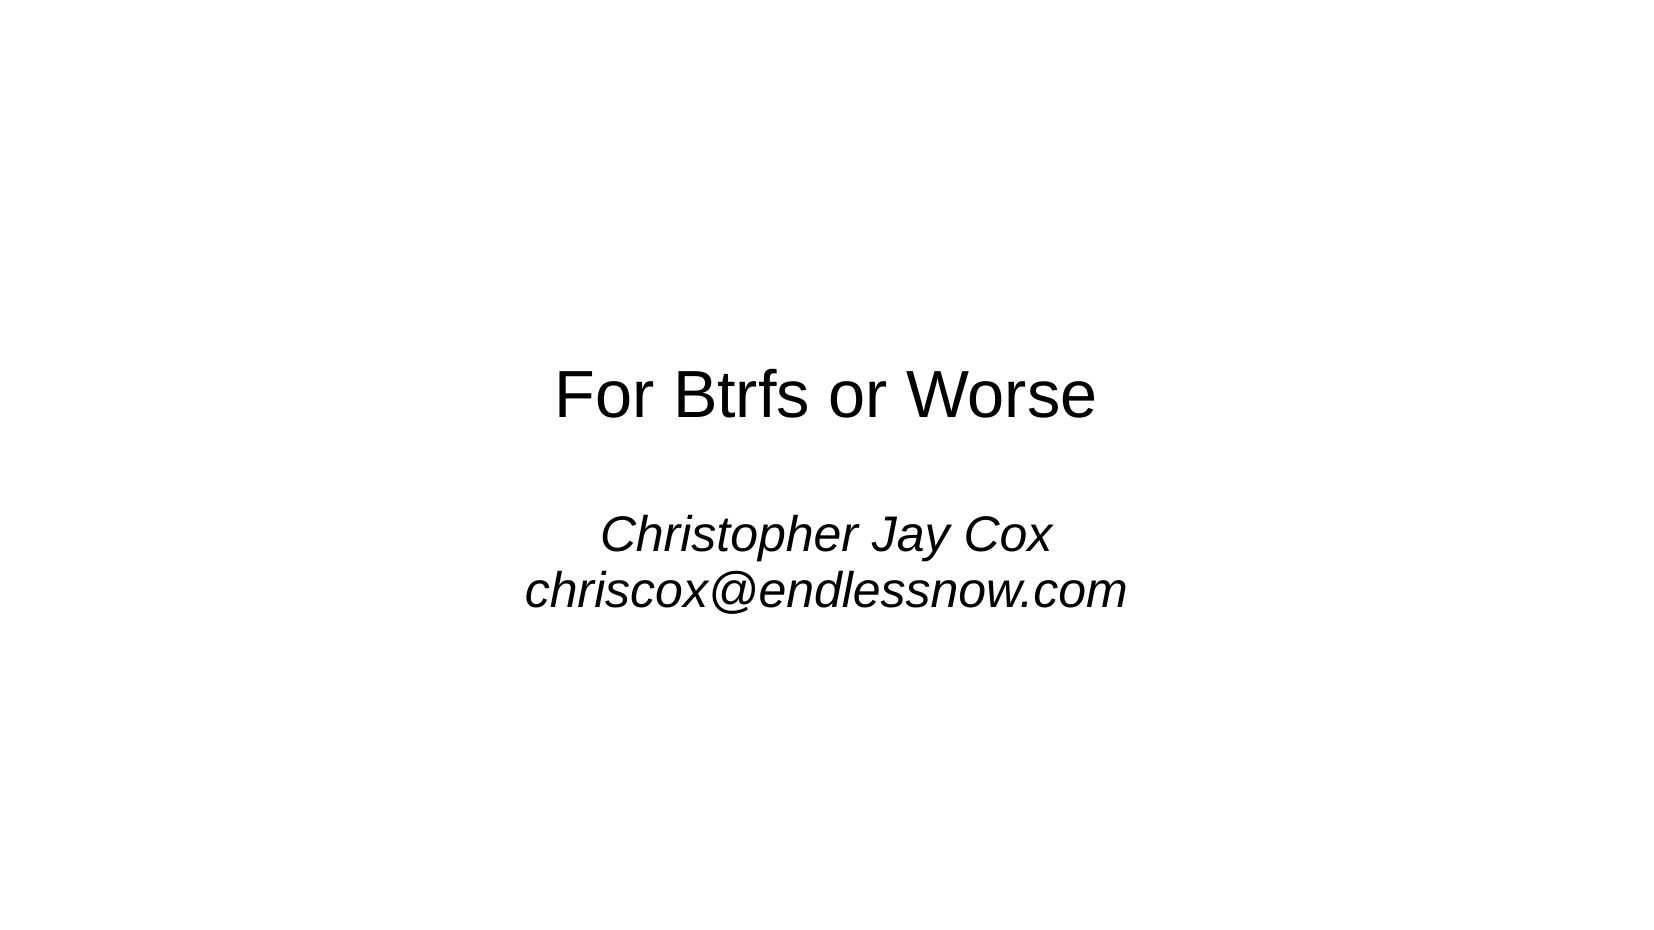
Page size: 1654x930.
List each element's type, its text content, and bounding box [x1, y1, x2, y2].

subtitle For Btrfs or Worse Christopher Jay Cox chriscox@endlessnow.com [82, 217, 1571, 757]
